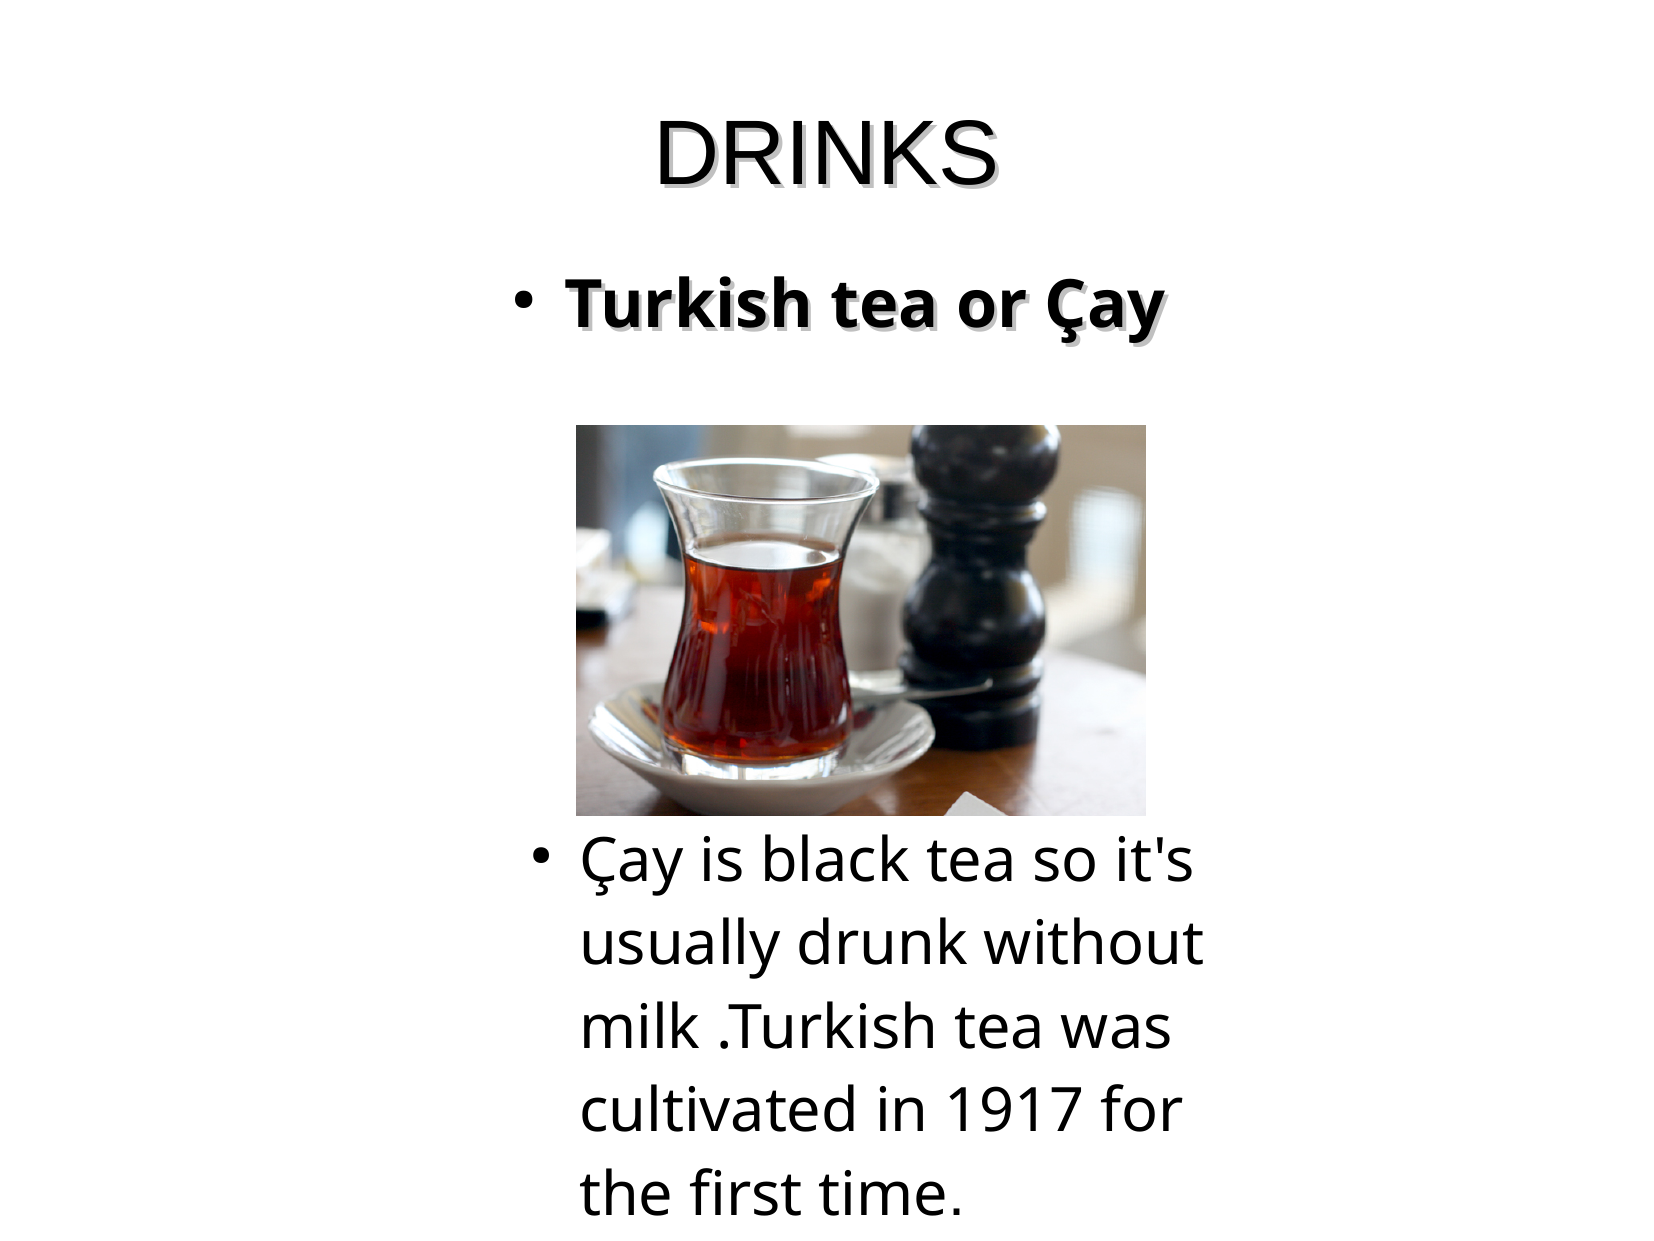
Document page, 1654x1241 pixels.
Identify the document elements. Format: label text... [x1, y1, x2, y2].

list Çay is black tea so it's usually drunk without milk .Turkish tea was cultivated in 1917 for the first time. [514, 815, 1241, 1241]
title DRINKS [82, 49, 1571, 257]
picture [576, 647, 1146, 815]
list Turkish tea or Çay [466, 256, 1193, 647]
